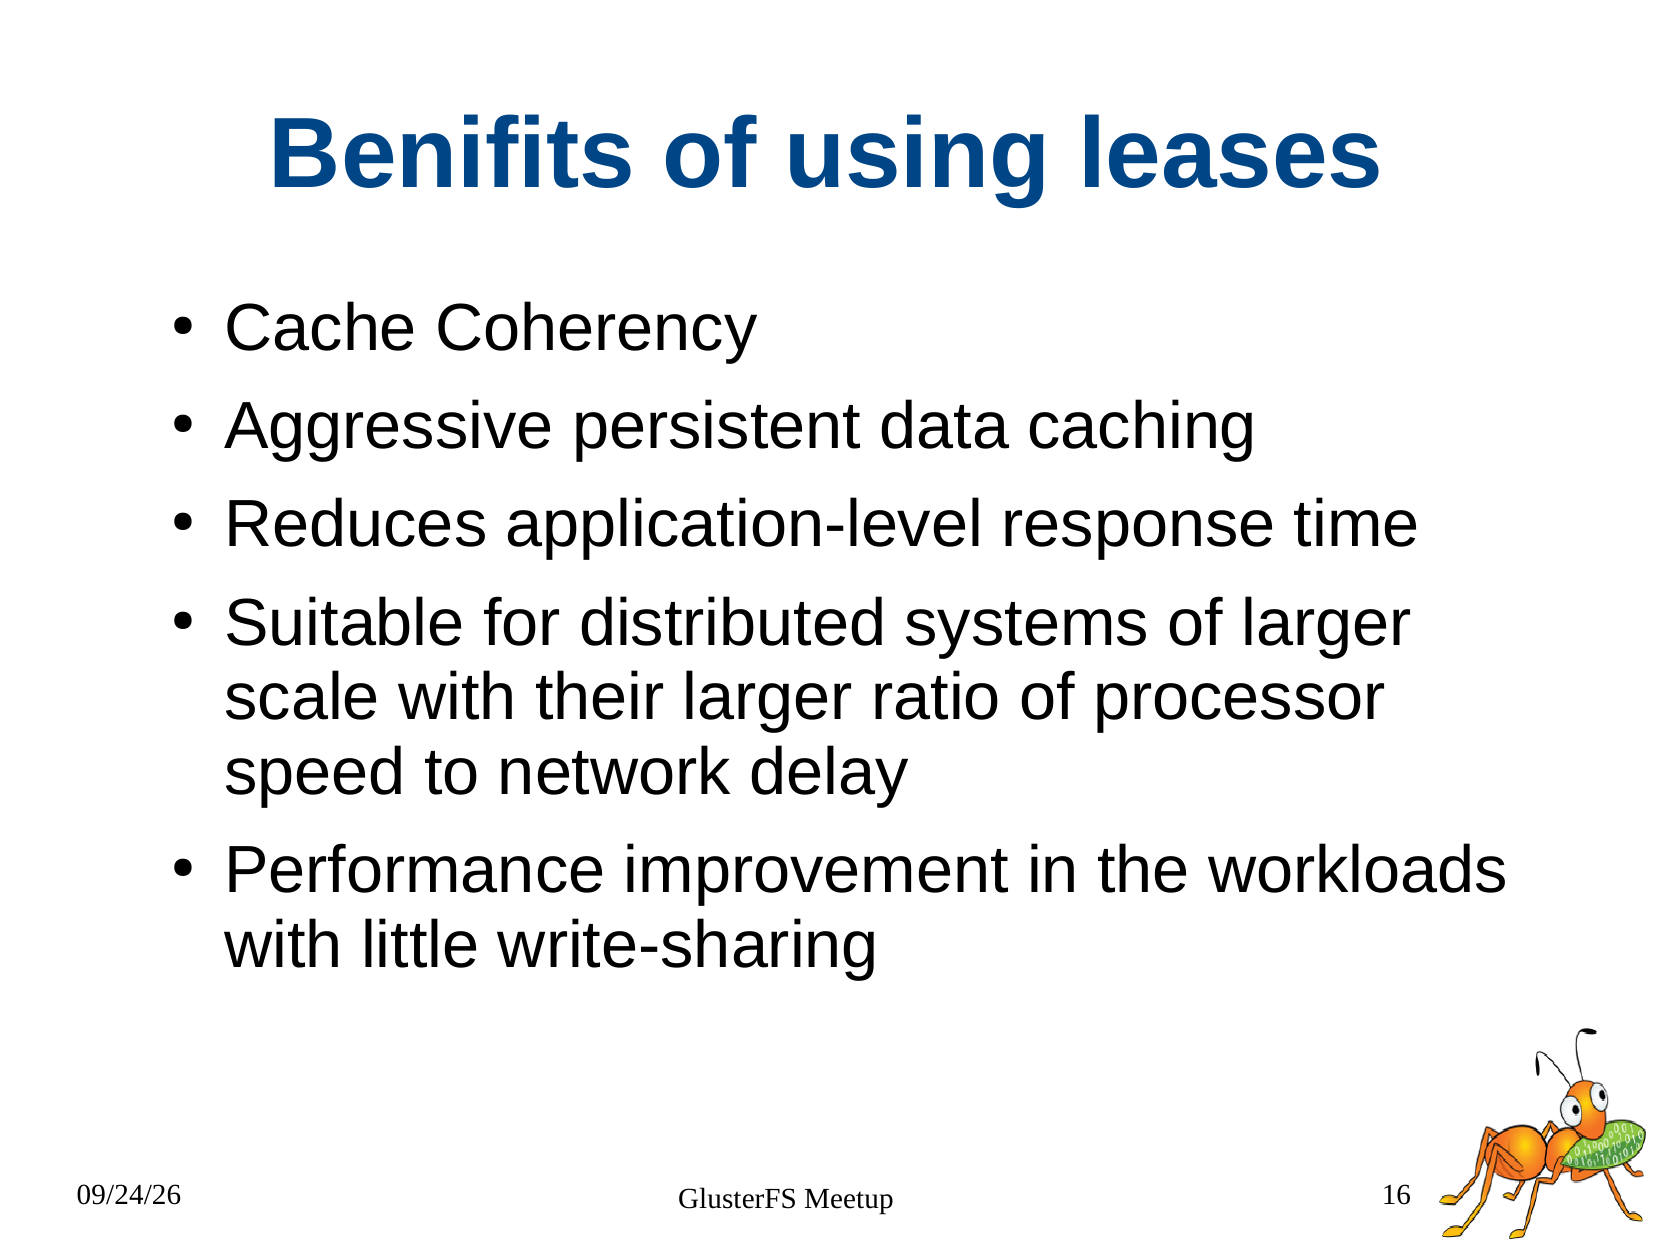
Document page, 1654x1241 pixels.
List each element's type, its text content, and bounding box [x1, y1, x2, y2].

list Cache Coherency Aggressive persistent data caching Reduces application-level response time Suitable for distributed systems of larger scale with their larger ratio of processor speed to network delay Performance improvement in the workloads with little write-sharing [82, 290, 1571, 1066]
picture [1436, 1027, 1648, 1241]
title Benifits of using leases [82, 49, 1571, 257]
